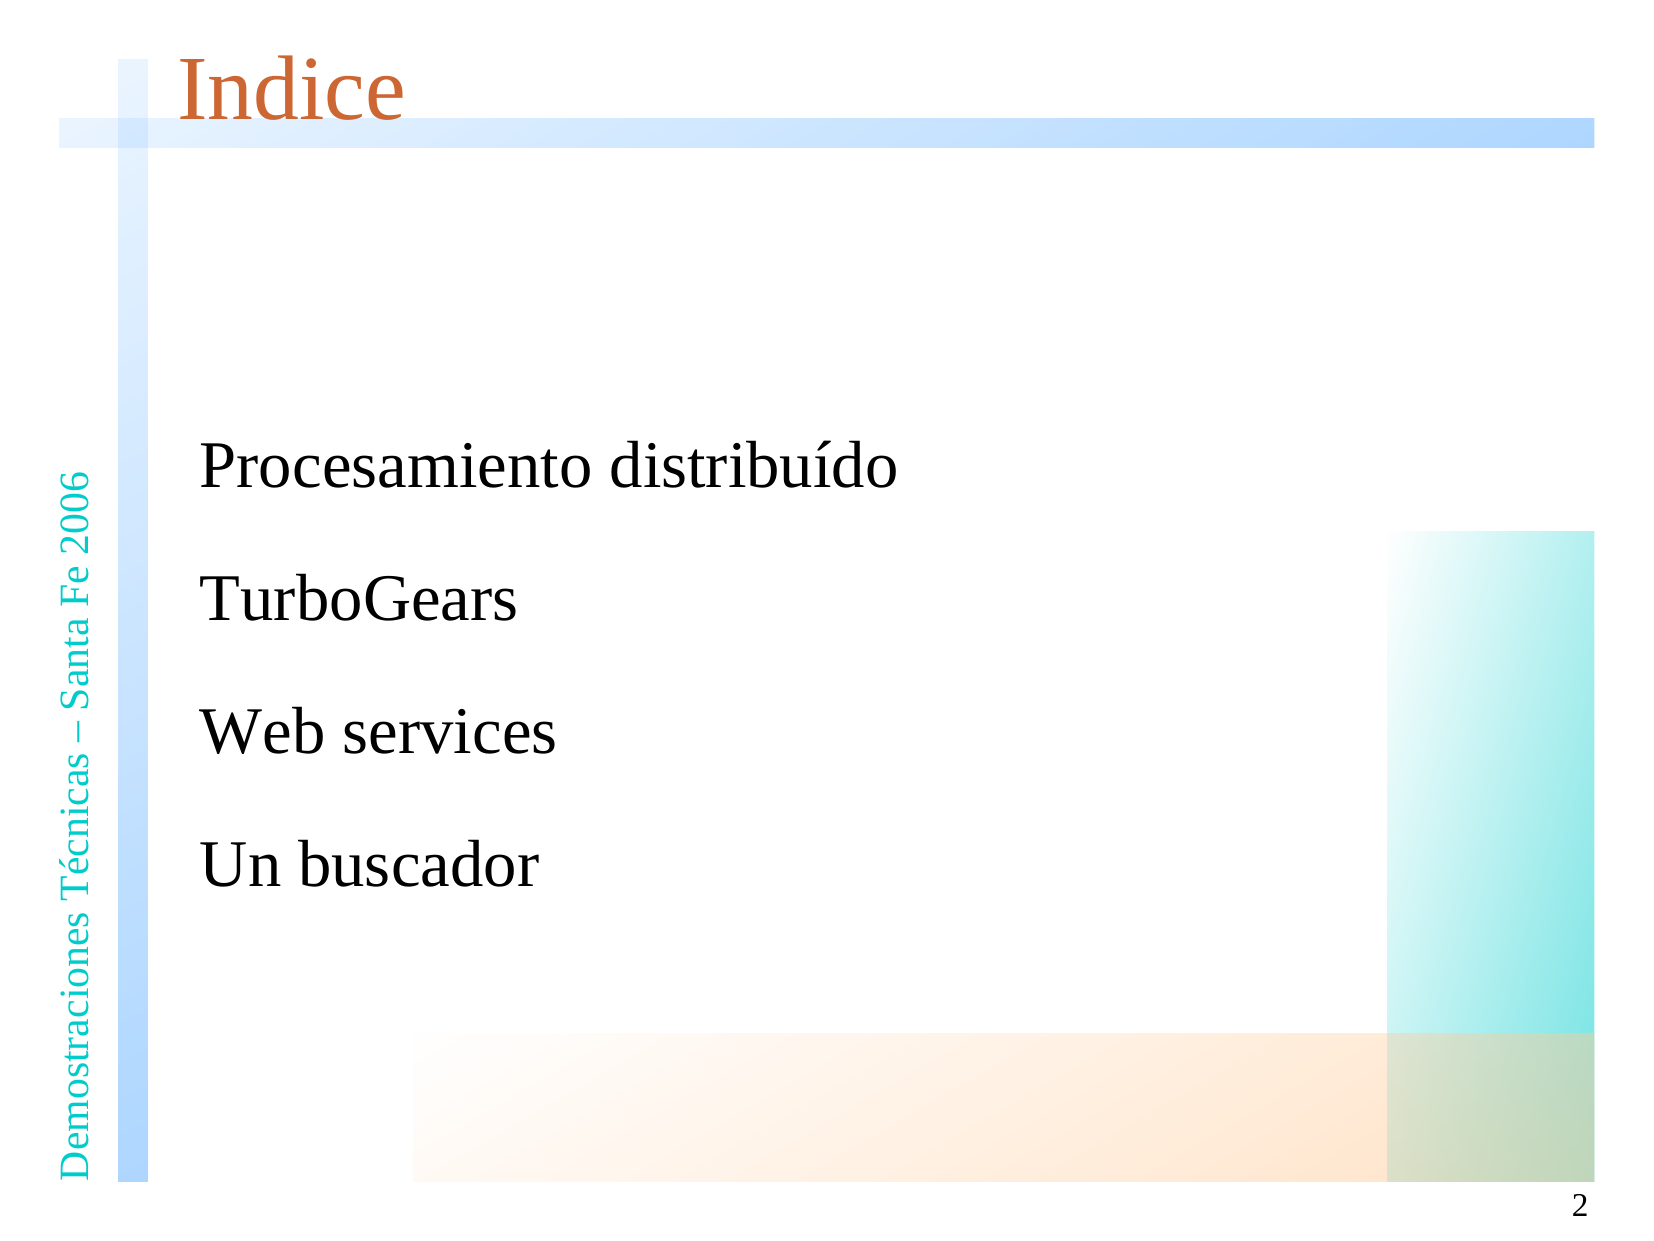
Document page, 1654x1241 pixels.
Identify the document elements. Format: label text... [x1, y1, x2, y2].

subtitle Procesamiento distribuído TurboGears Web services Un buscador [147, 147, 1595, 1182]
title Indice [177, 29, 1595, 147]
